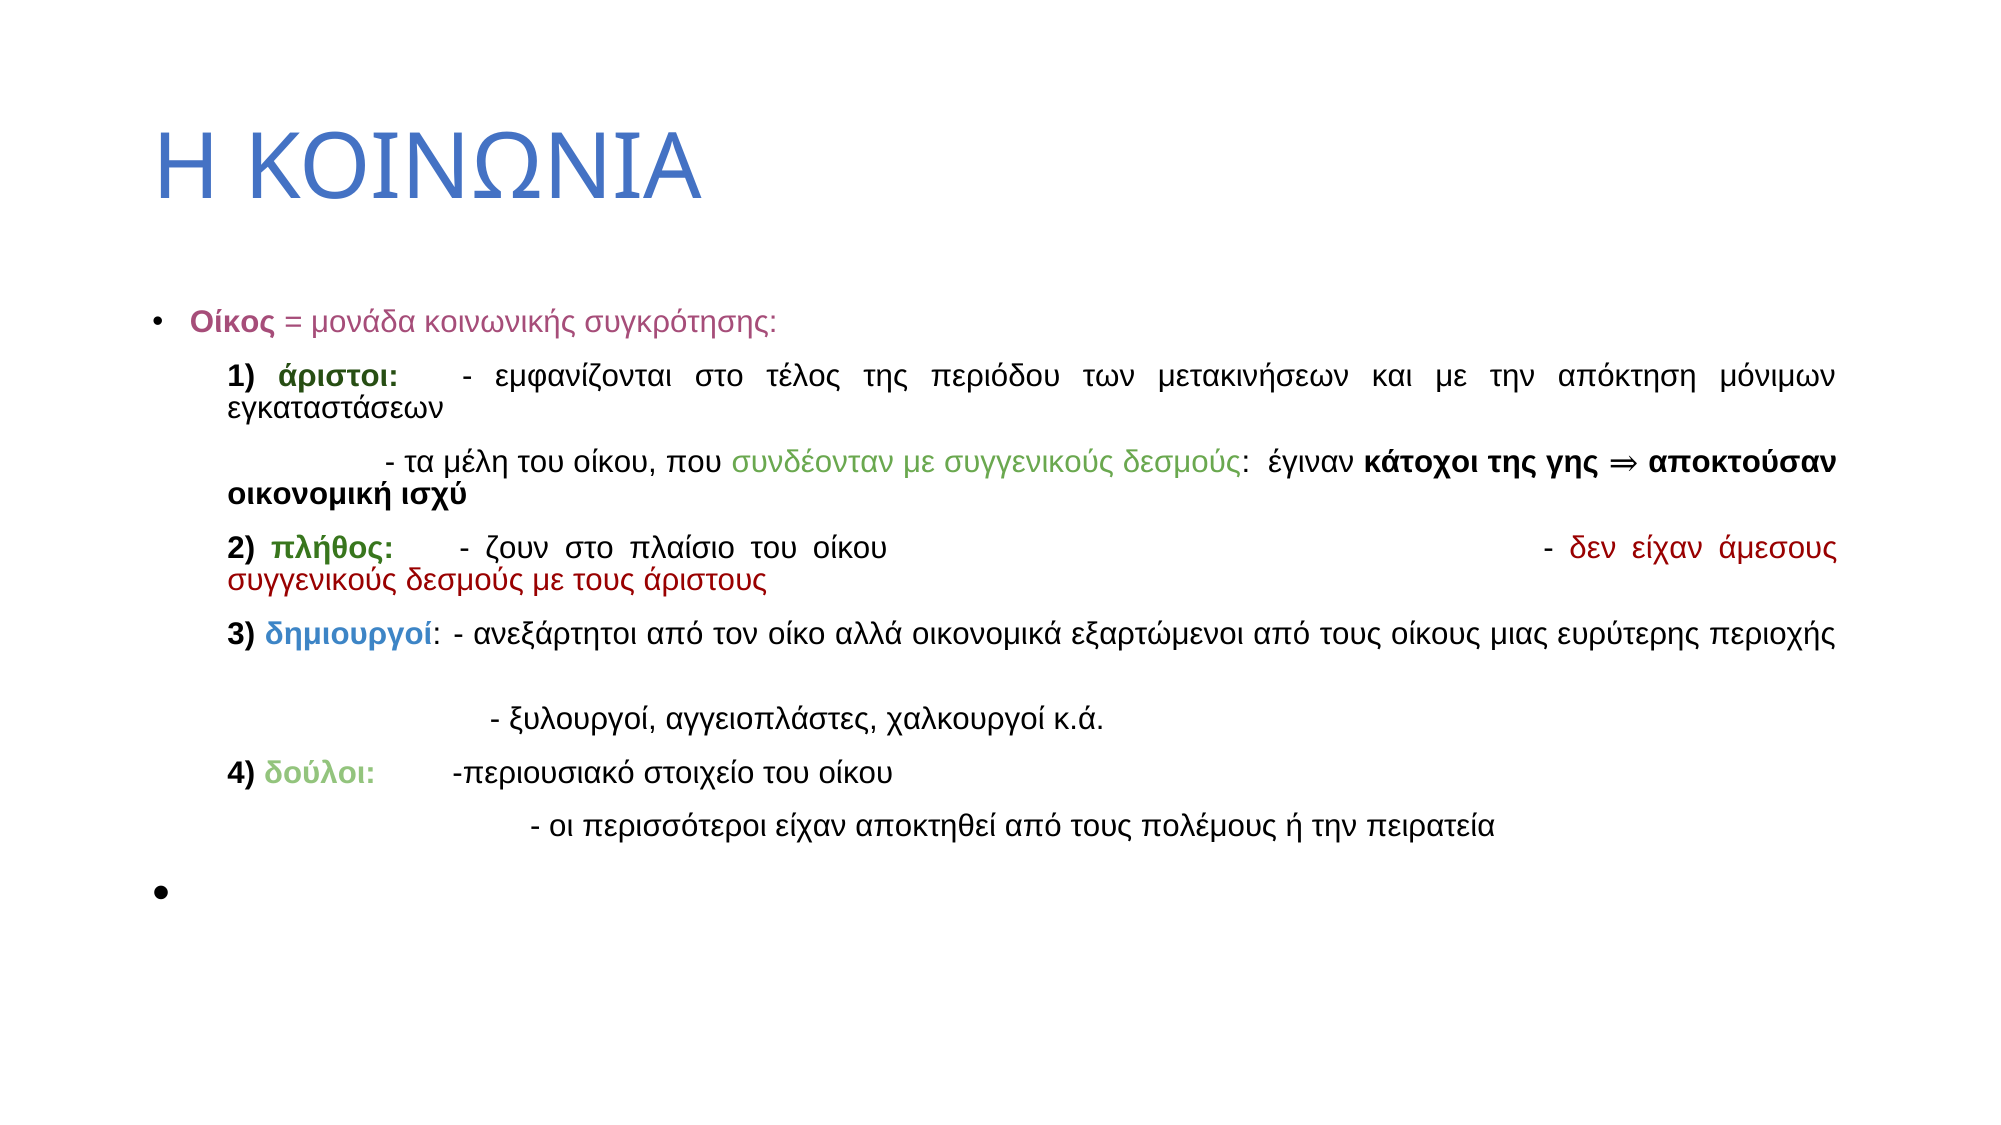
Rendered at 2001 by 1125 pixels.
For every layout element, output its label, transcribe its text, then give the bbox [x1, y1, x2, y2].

list Οίκος = μονάδα κοινωνικής συγκρότησης: 1) άριστοι: - εμφανίζονται στο τέλος της περιόδου των μετακινήσεων και με την απόκτηση μόνιμων εγκαταστάσεων - τα μέλη του οίκου, που συνδέονταν με συγγενικούς δεσμούς: έγιναν κάτοχοι της γης ⇒ αποκτούσαν οικονομική ισχύ 2) πλήθος: - ζουν στο πλαίσιο του οίκου - δεν είχαν άμεσους συγγενικούς δεσμούς με τους άριστους 3) δημιουργοί: - ανεξάρτητοι από τον οίκο αλλά οικονομικά εξαρτώμενοι από τους οίκους μιας ευρύτερης περιοχής - ξυλουργοί, αγγειοπλάστες, χαλκουργοί κ.ά. 4) δούλοι: -περιουσιακό στοιχείο του οίκου - οι περισσότεροι είχαν αποκτηθεί από τους πολέμους ή την πειρατεία [137, 299, 1863, 1014]
title Η ΚΟΙΝΩΝΙΑ [137, 59, 1863, 278]
